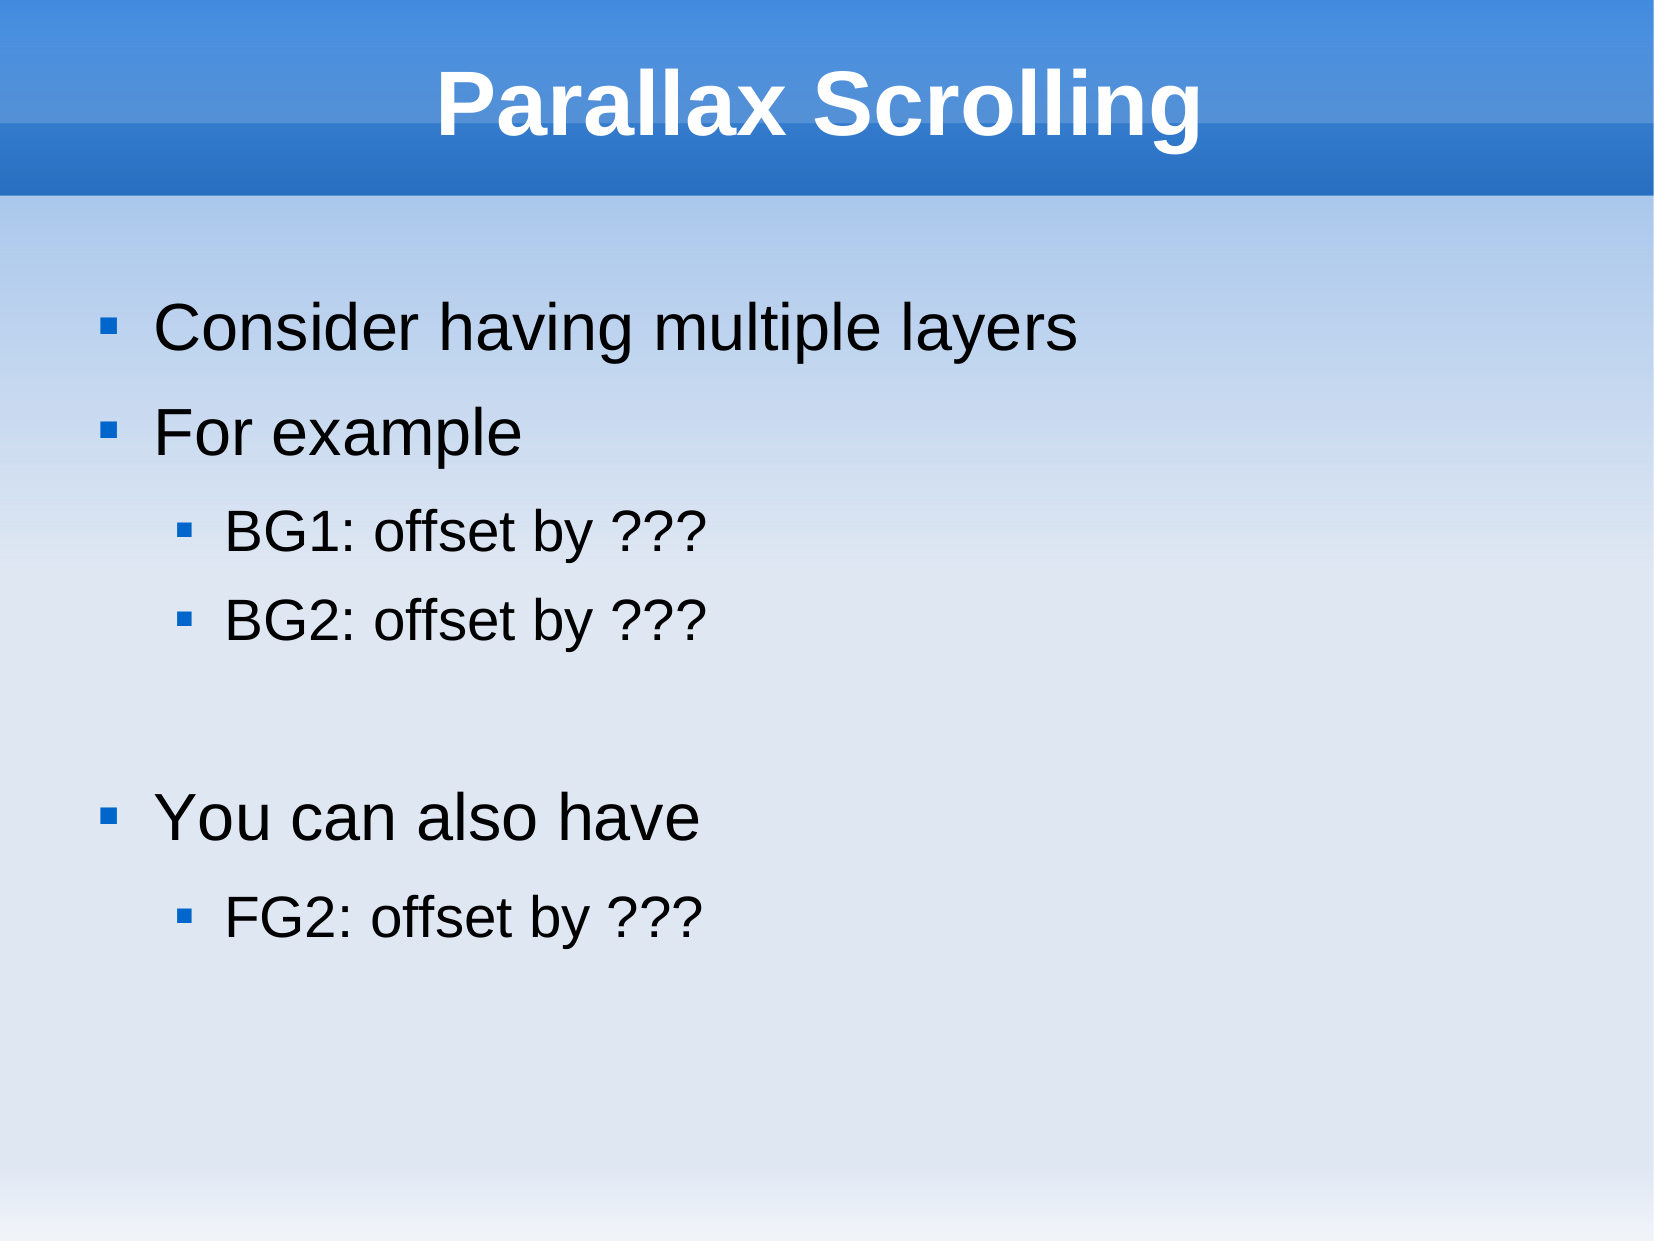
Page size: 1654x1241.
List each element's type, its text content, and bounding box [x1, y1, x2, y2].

title Parallax Scrolling [76, 0, 1565, 208]
list Consider having multiple layers For example BG1: offset by ??? BG2: offset by ??? You can also have FG2: offset by ??? [82, 290, 1571, 1109]
picture [0, 0, 1654, 1241]
